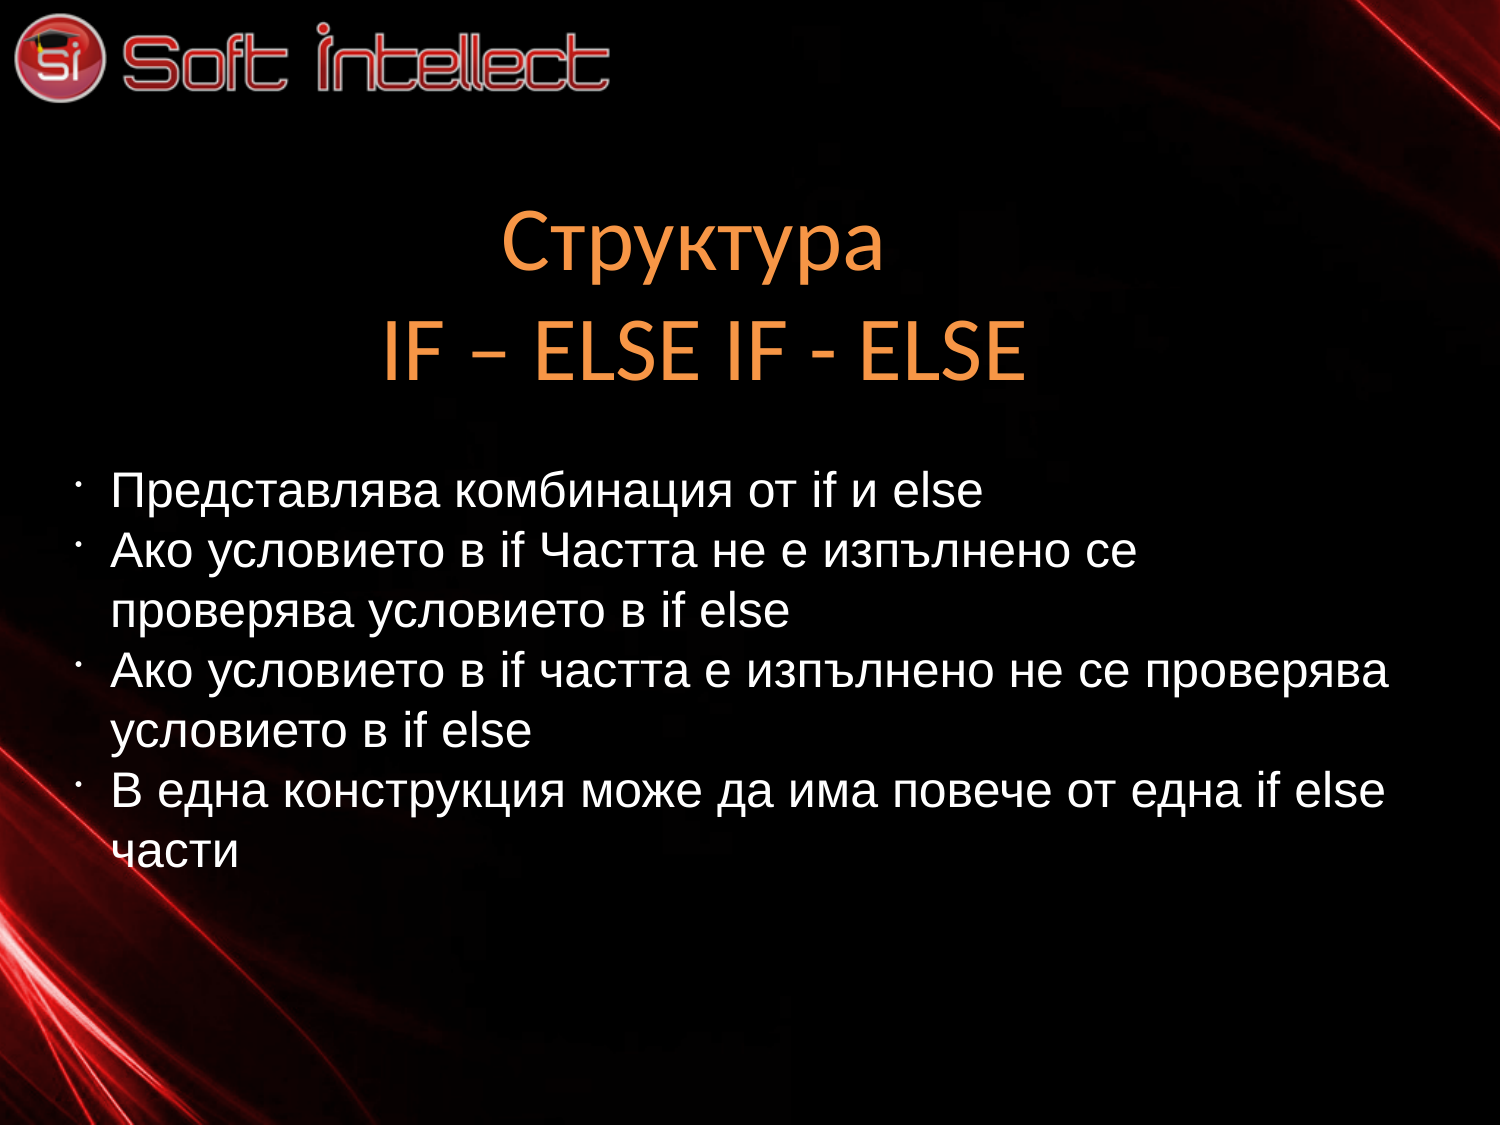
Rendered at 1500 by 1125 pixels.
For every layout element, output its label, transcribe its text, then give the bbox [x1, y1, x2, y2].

text_box Представлява комбинация от if и else Ако условието в if Частта не е изпълнено се проверява условието в if else Ако условието в if частта е изпълнено не се проверява условието в if else В една конструкция може да има повече от една if else части [60, 450, 1410, 780]
picture [0, 0, 1500, 1125]
text_box Структура IF – ELSE IF - ELSE [29, 195, 1380, 383]
